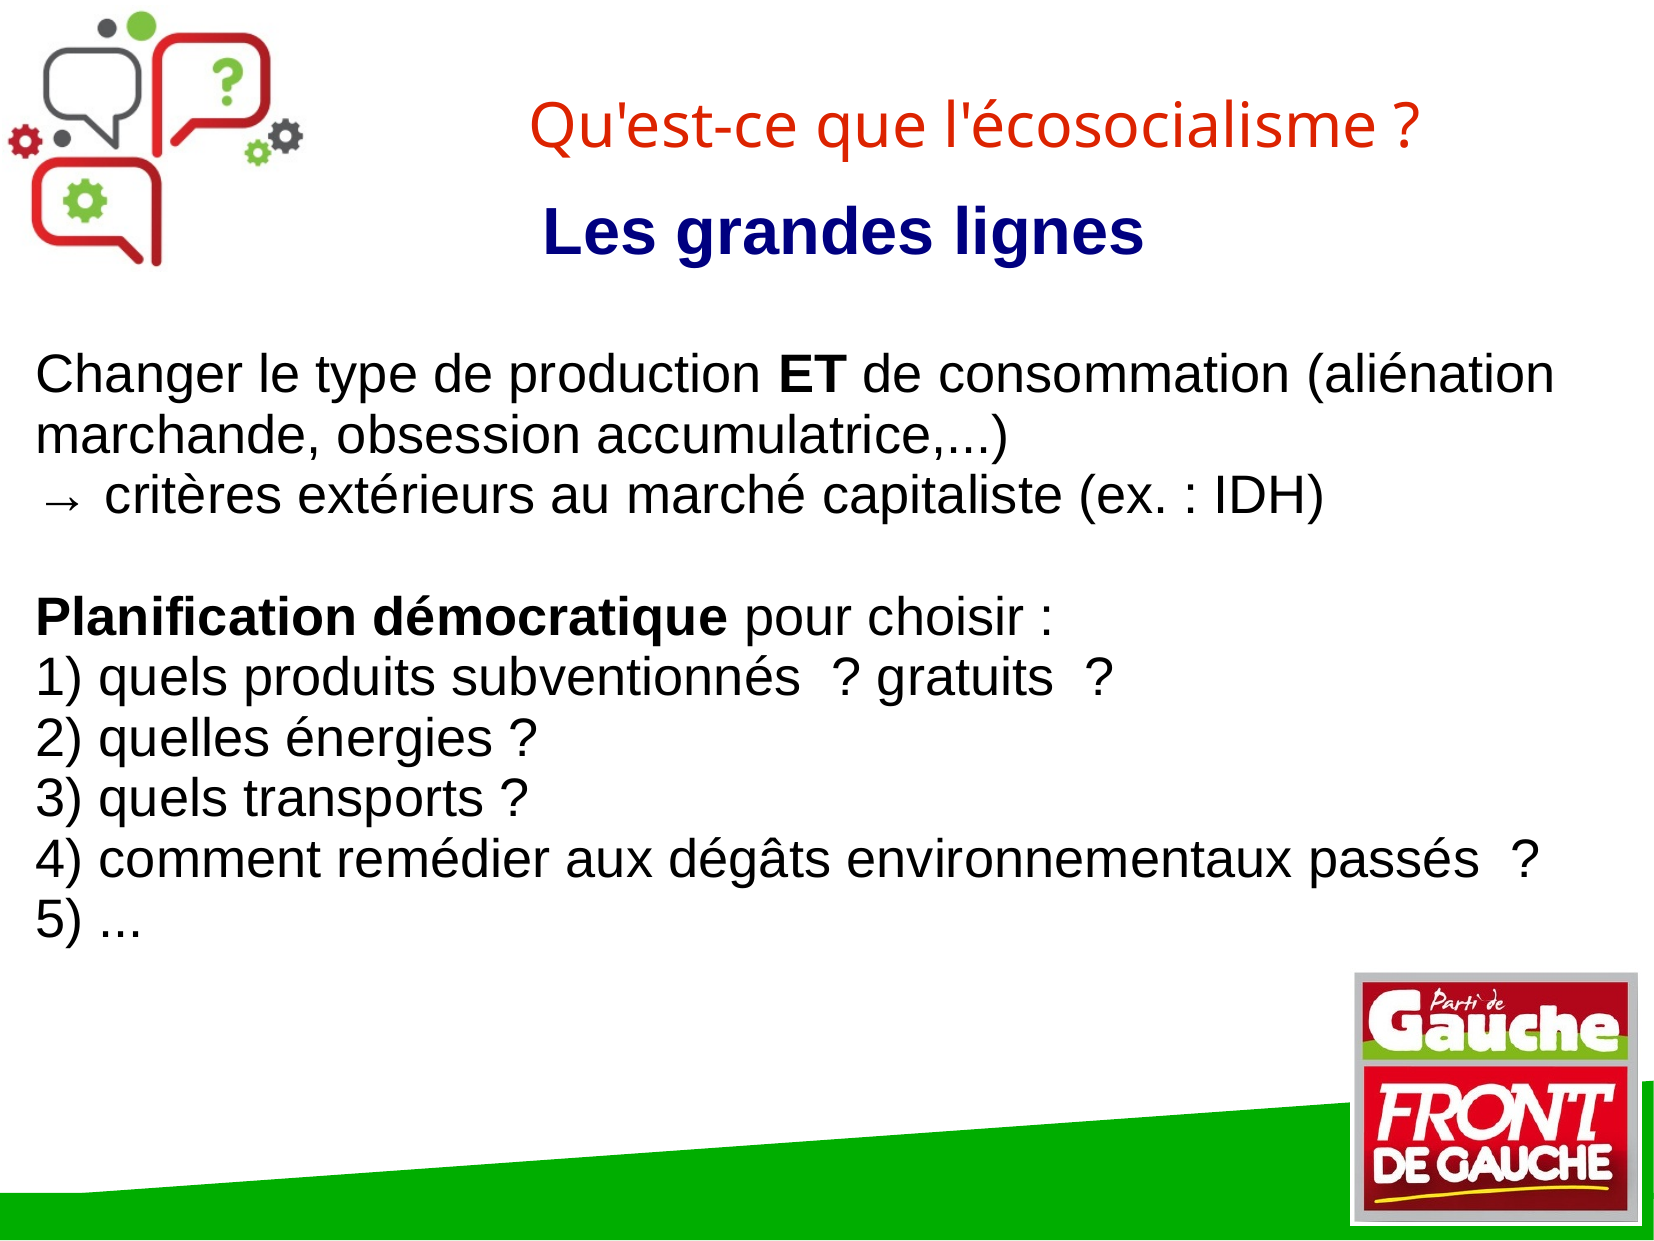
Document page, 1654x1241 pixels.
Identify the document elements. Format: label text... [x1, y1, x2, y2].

picture [2, 5, 327, 272]
title Qu'est-ce que l'écosocialisme ? [320, 19, 1630, 165]
picture [1350, 968, 1642, 1226]
subtitle Les grandes lignes Changer le type de production ET de consommation (aliénation marchande, obsession accumulatrice,...) → critères extérieurs au marché capitaliste (ex. : IDH) Planification démocratique pour choisir : 1) quels produits subventionnés ? gratuits ? 2) quelles énergies ? 3) quels transports ? 4) comment remédier aux dégâts environnementaux passés ? 5) ... [35, 165, 1630, 979]
